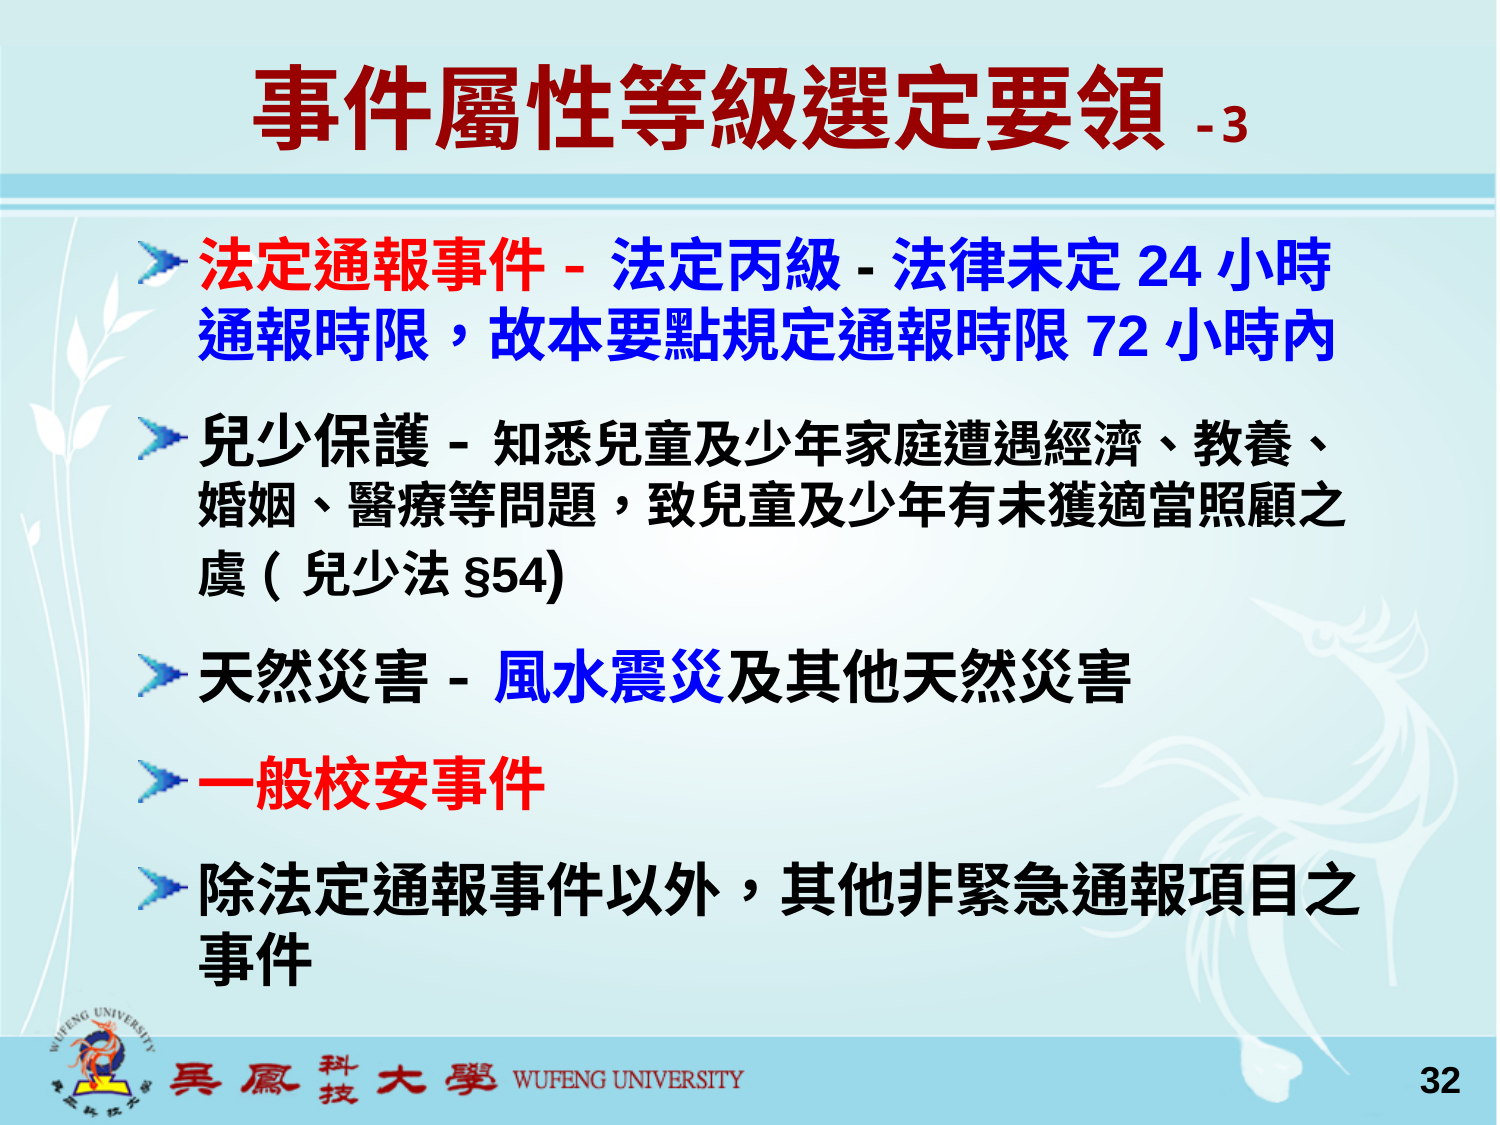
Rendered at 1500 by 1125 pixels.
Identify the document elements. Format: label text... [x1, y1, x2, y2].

text_box <number> [1126, 1048, 1477, 1125]
text_box 法定通報事件-法定丙級-法律未定24小時通報時限，故本要點規定通報時限72小時內 兒少保護-知悉兒童及少年家庭遭遇經濟、教養、婚姻、醫療等問題，致兒童及少年有未獲適當照顧之虞(兒少法§54) 天然災害-風水震災及其他天然災害 一般校安事件 除法定通報事件以外，其他非緊急通報項目之事件 [123, 219, 1388, 1002]
title 事件屬性等級選定要領-3 [112, 0, 1388, 211]
picture [0, 0, 1500, 1125]
